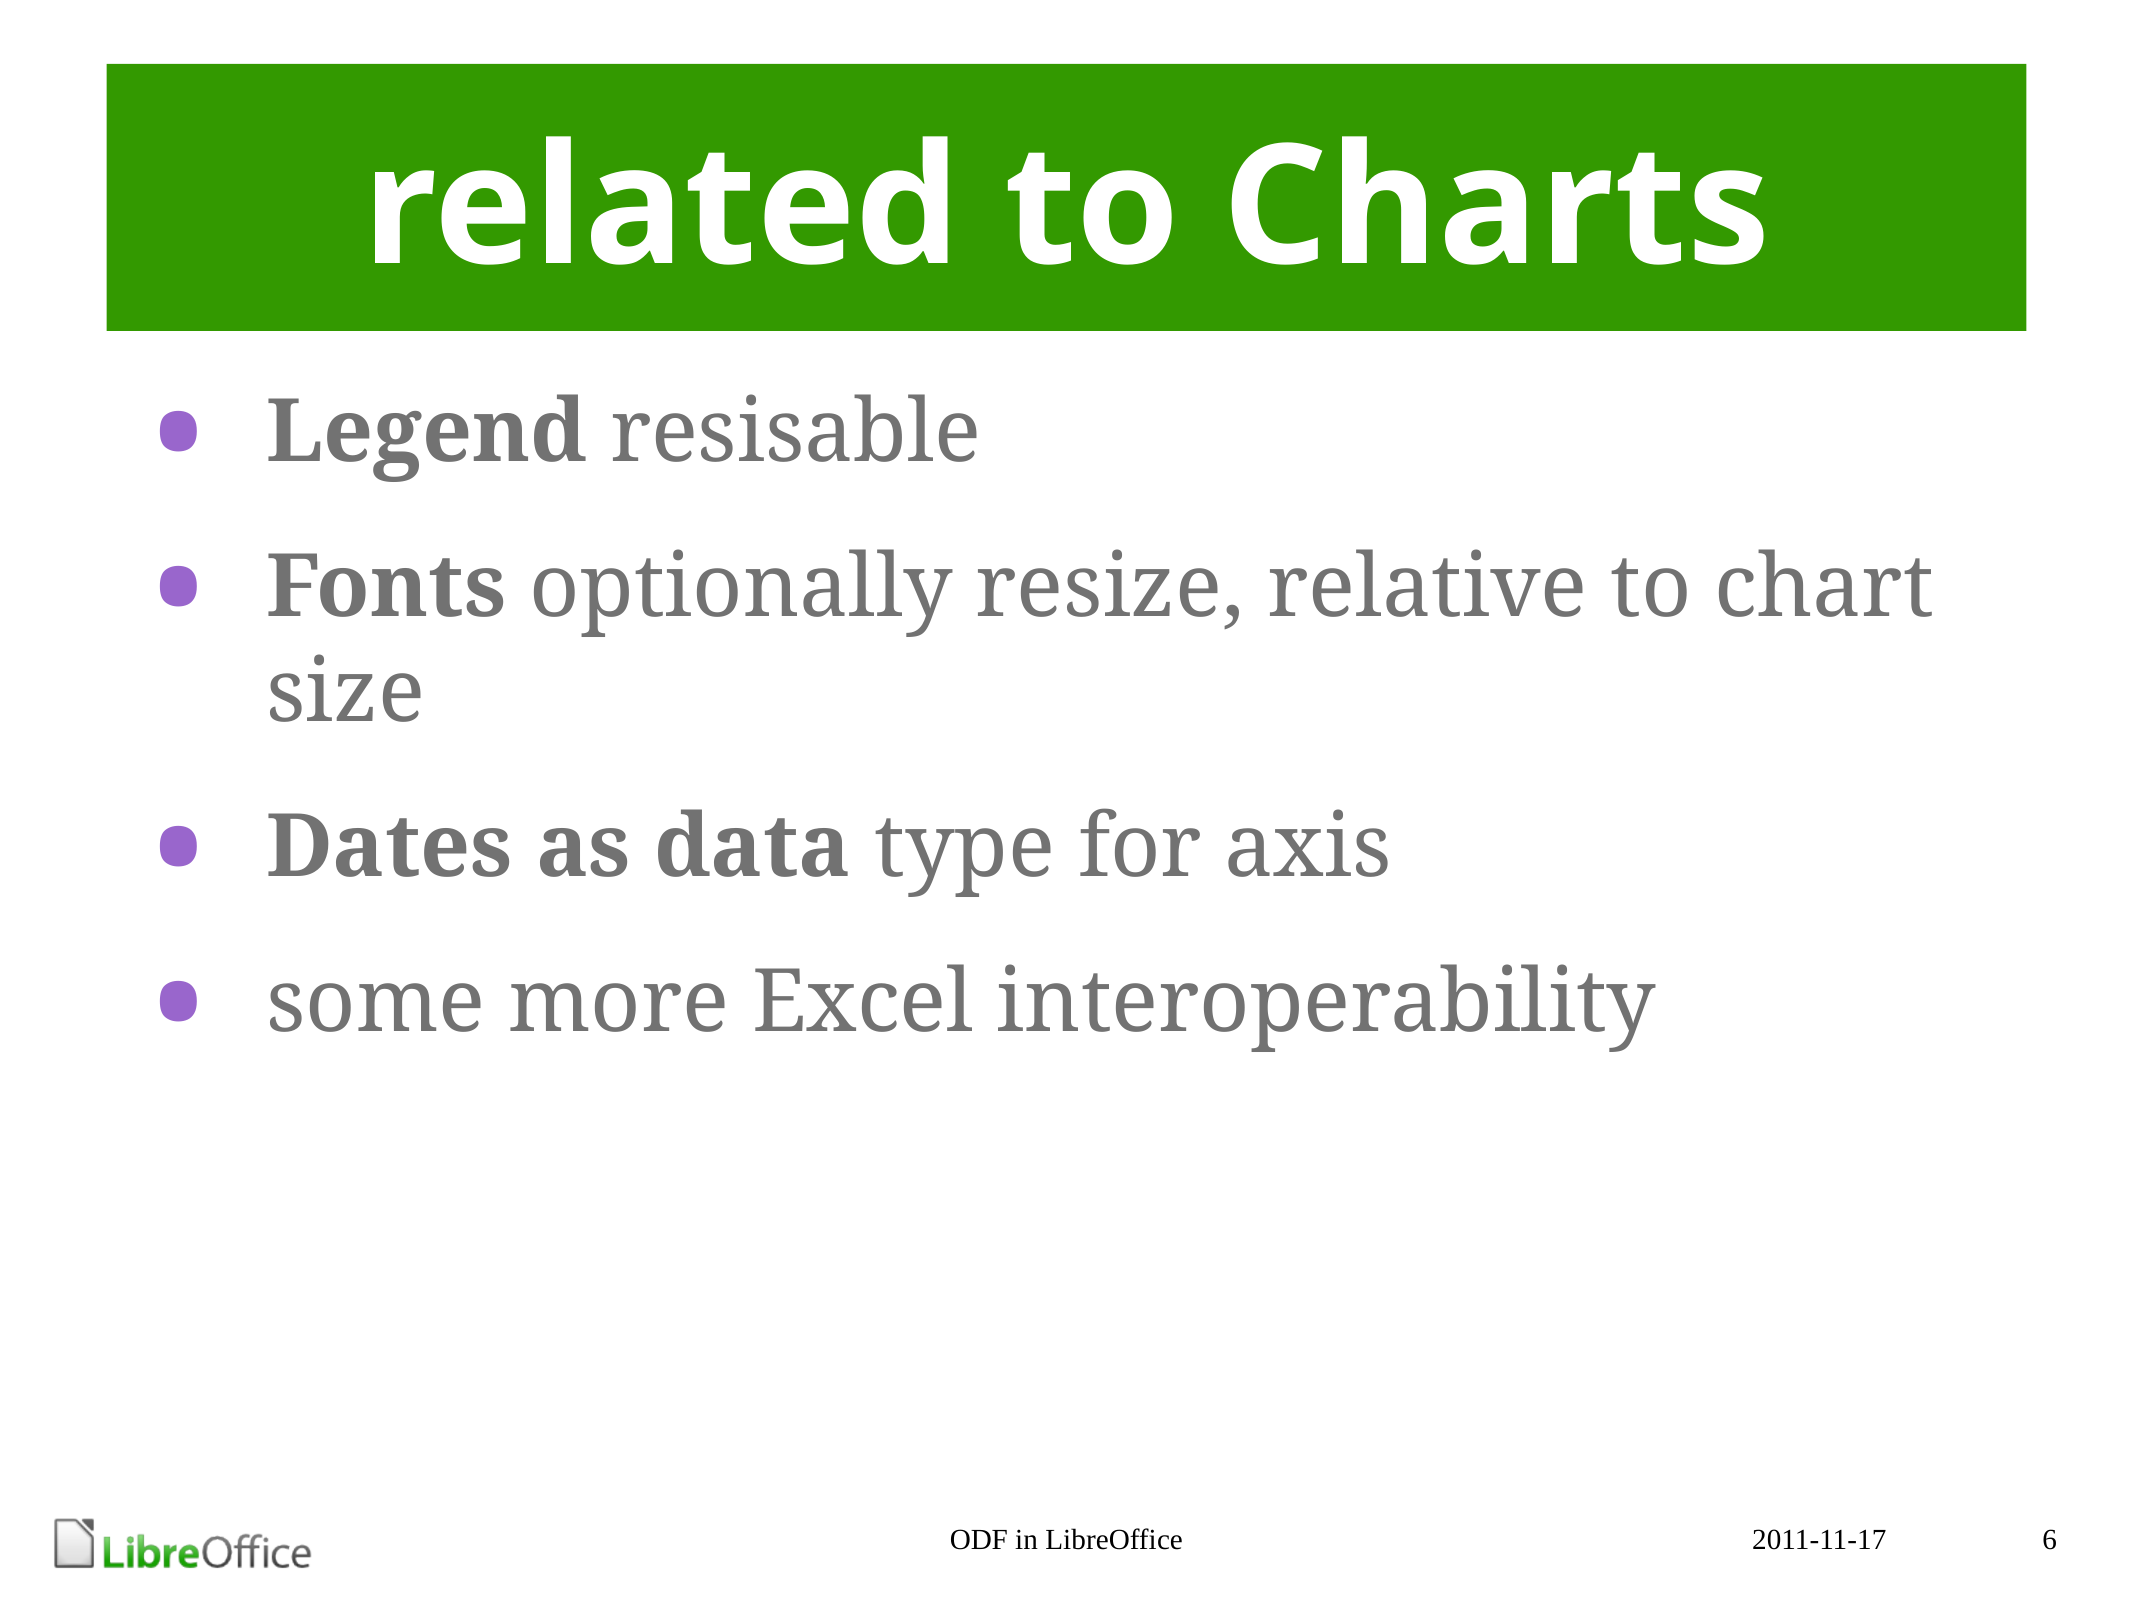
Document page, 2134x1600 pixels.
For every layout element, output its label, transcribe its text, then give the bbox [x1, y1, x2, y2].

picture [35, 1499, 331, 1588]
list Legend resisable Fonts optionally resize, relative to chart size Dates as data type for axis some more Excel interoperability [106, 374, 2027, 1303]
title related to Charts [106, 63, 2027, 331]
